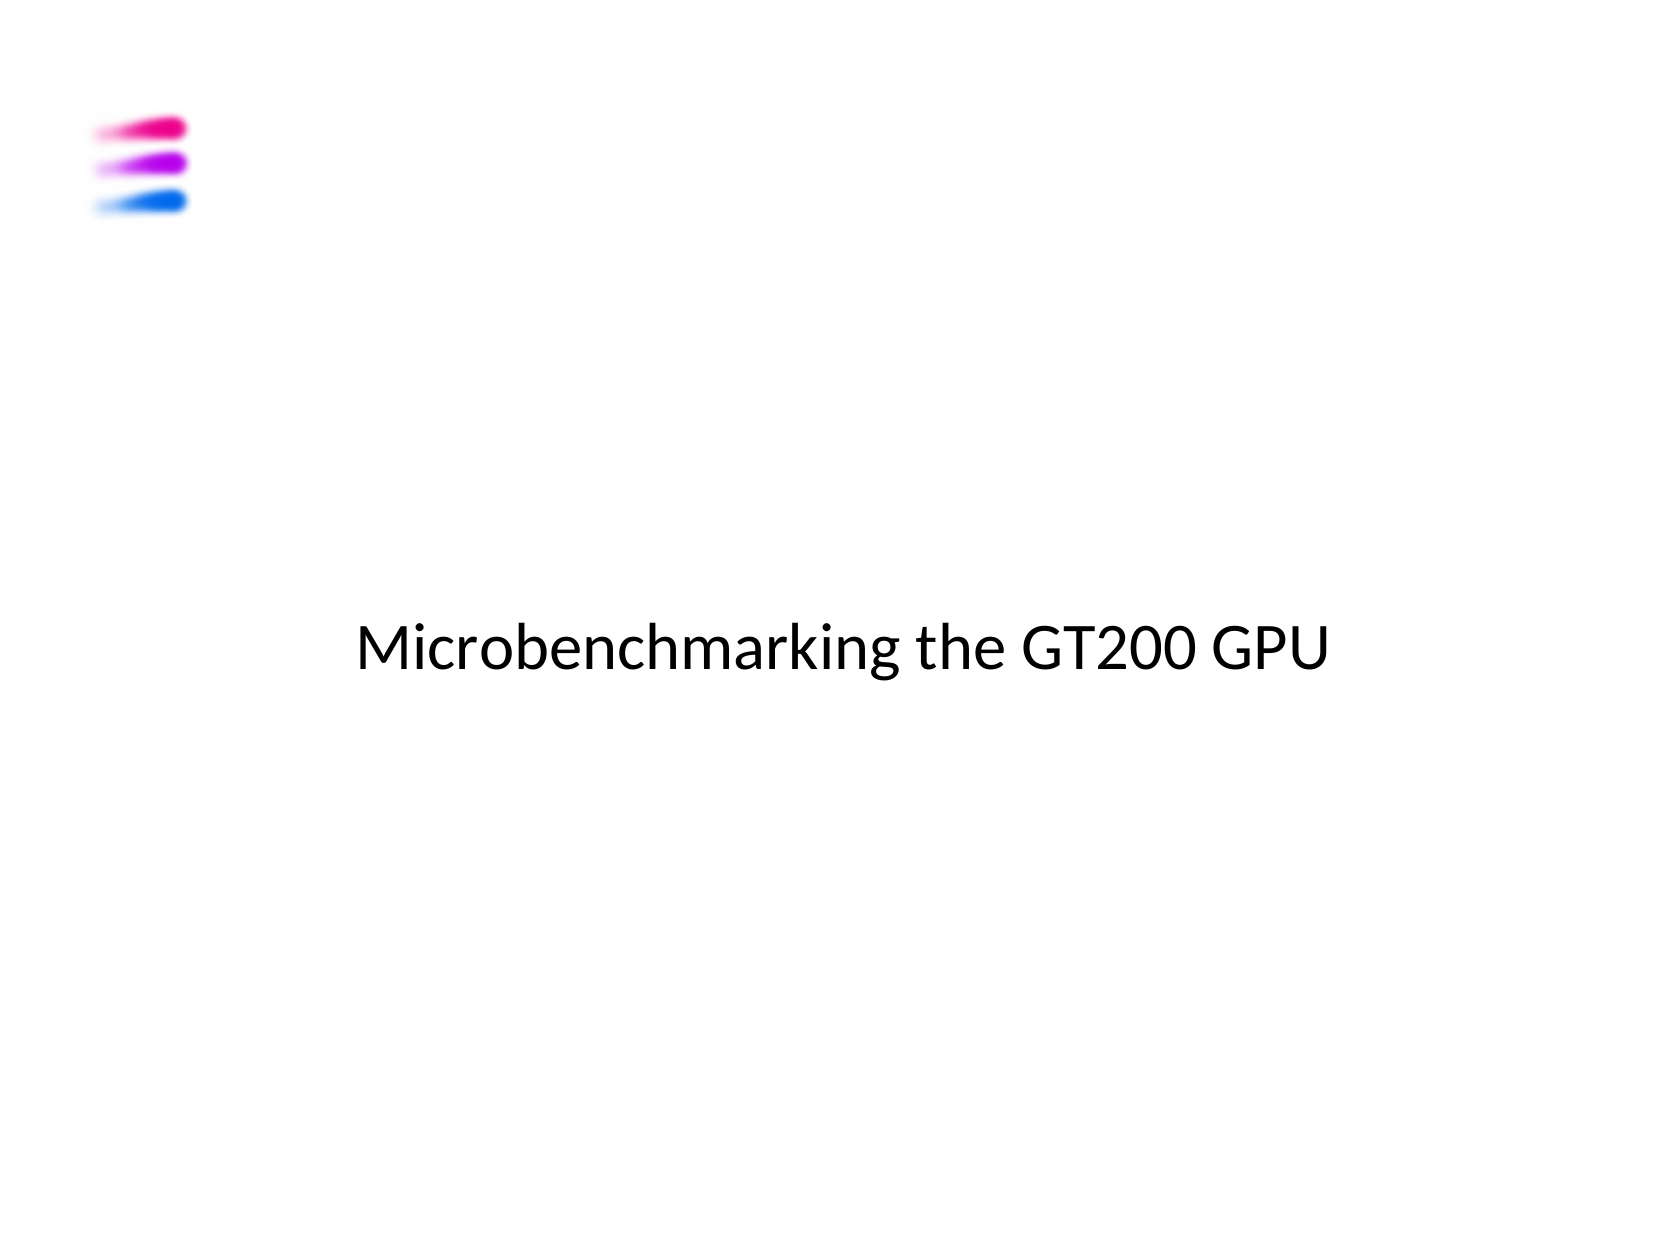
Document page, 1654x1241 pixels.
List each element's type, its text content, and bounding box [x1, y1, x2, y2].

picture [83, 110, 192, 224]
text_box Microbenchmarking the GT200 GPU [112, 262, 1576, 1044]
